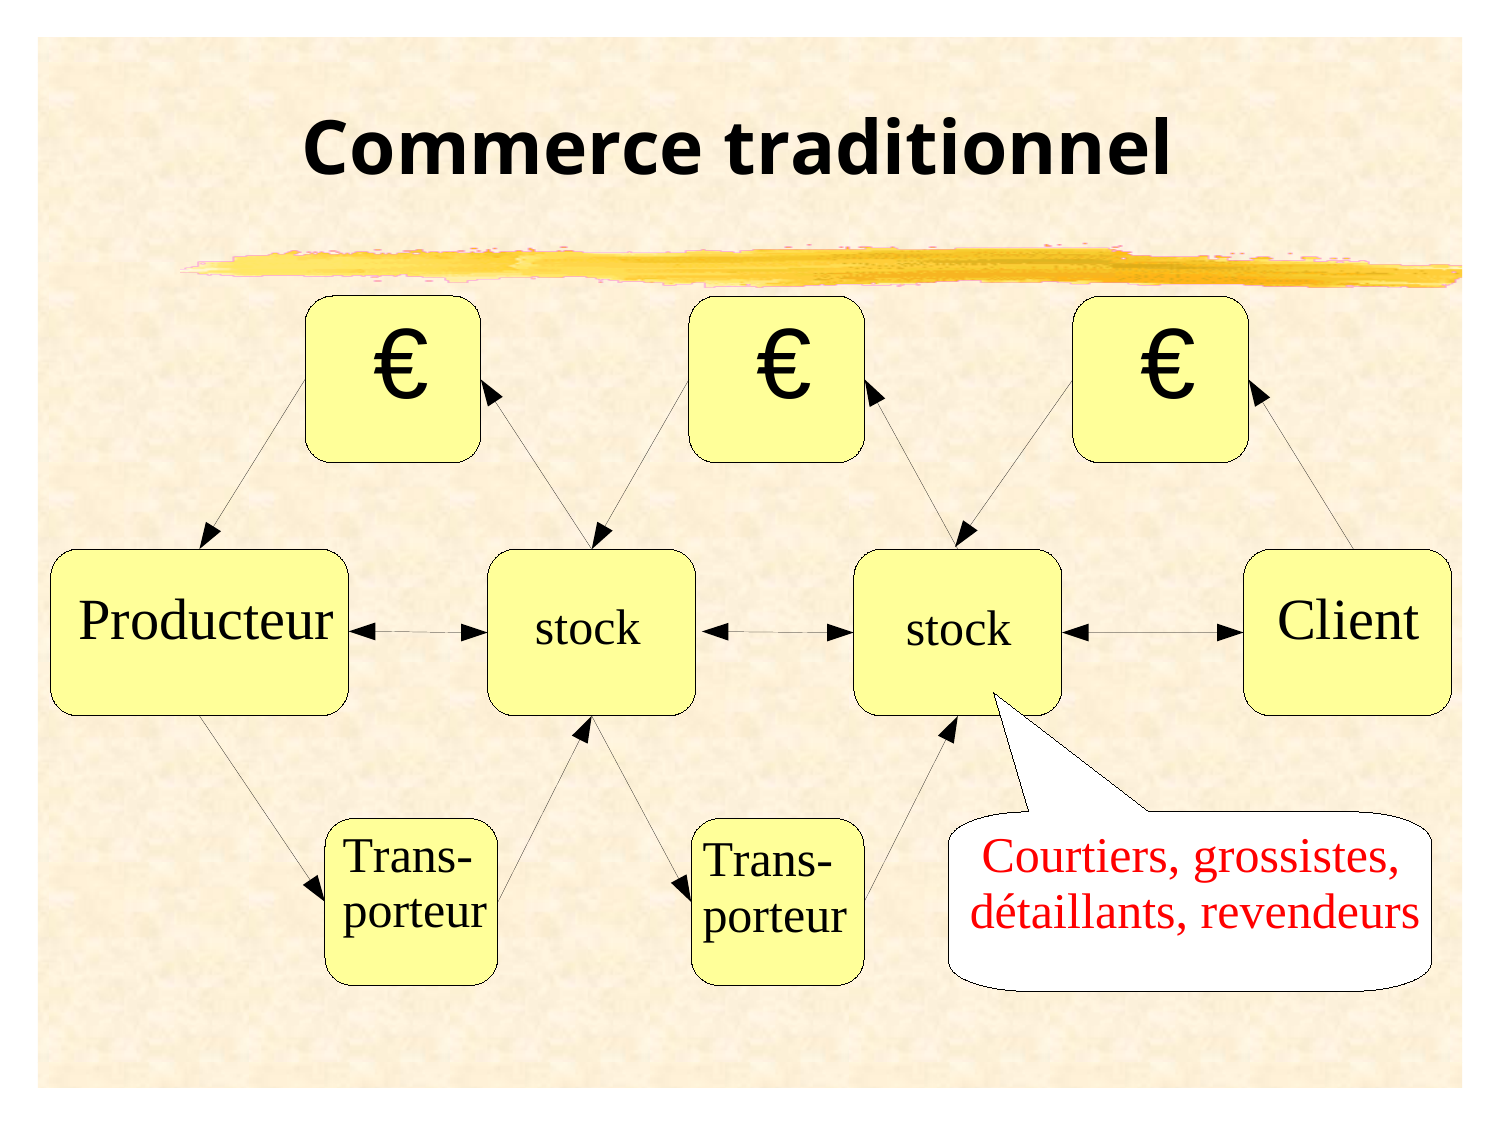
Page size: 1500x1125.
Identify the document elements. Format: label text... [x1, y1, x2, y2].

text_box [50, 549, 349, 716]
text_box Trans- porteur [690, 832, 867, 954]
text_box Producteur [66, 587, 349, 676]
text_box [853, 549, 1432, 992]
text_box [691, 954, 865, 986]
text_box Courtiers, grossistes, détaillants, revendeurs [969, 828, 1423, 950]
text_box [1072, 296, 1249, 463]
text_box [487, 549, 696, 716]
text_box stock [523, 600, 669, 682]
text_box [305, 295, 481, 463]
picture [37, 37, 1463, 1088]
text_box [324, 830, 498, 986]
text_box [1243, 549, 1452, 716]
title Commerce traditionnel [301, 39, 1322, 253]
text_box [332, 818, 491, 827]
text_box € [361, 307, 434, 432]
text_box stock [894, 600, 1035, 675]
text_box Client [1265, 587, 1428, 659]
text_box € [1129, 307, 1202, 432]
text_box [695, 818, 861, 832]
text_box [688, 296, 865, 463]
text_box € [745, 307, 818, 432]
text_box Trans- porteur [330, 827, 497, 949]
